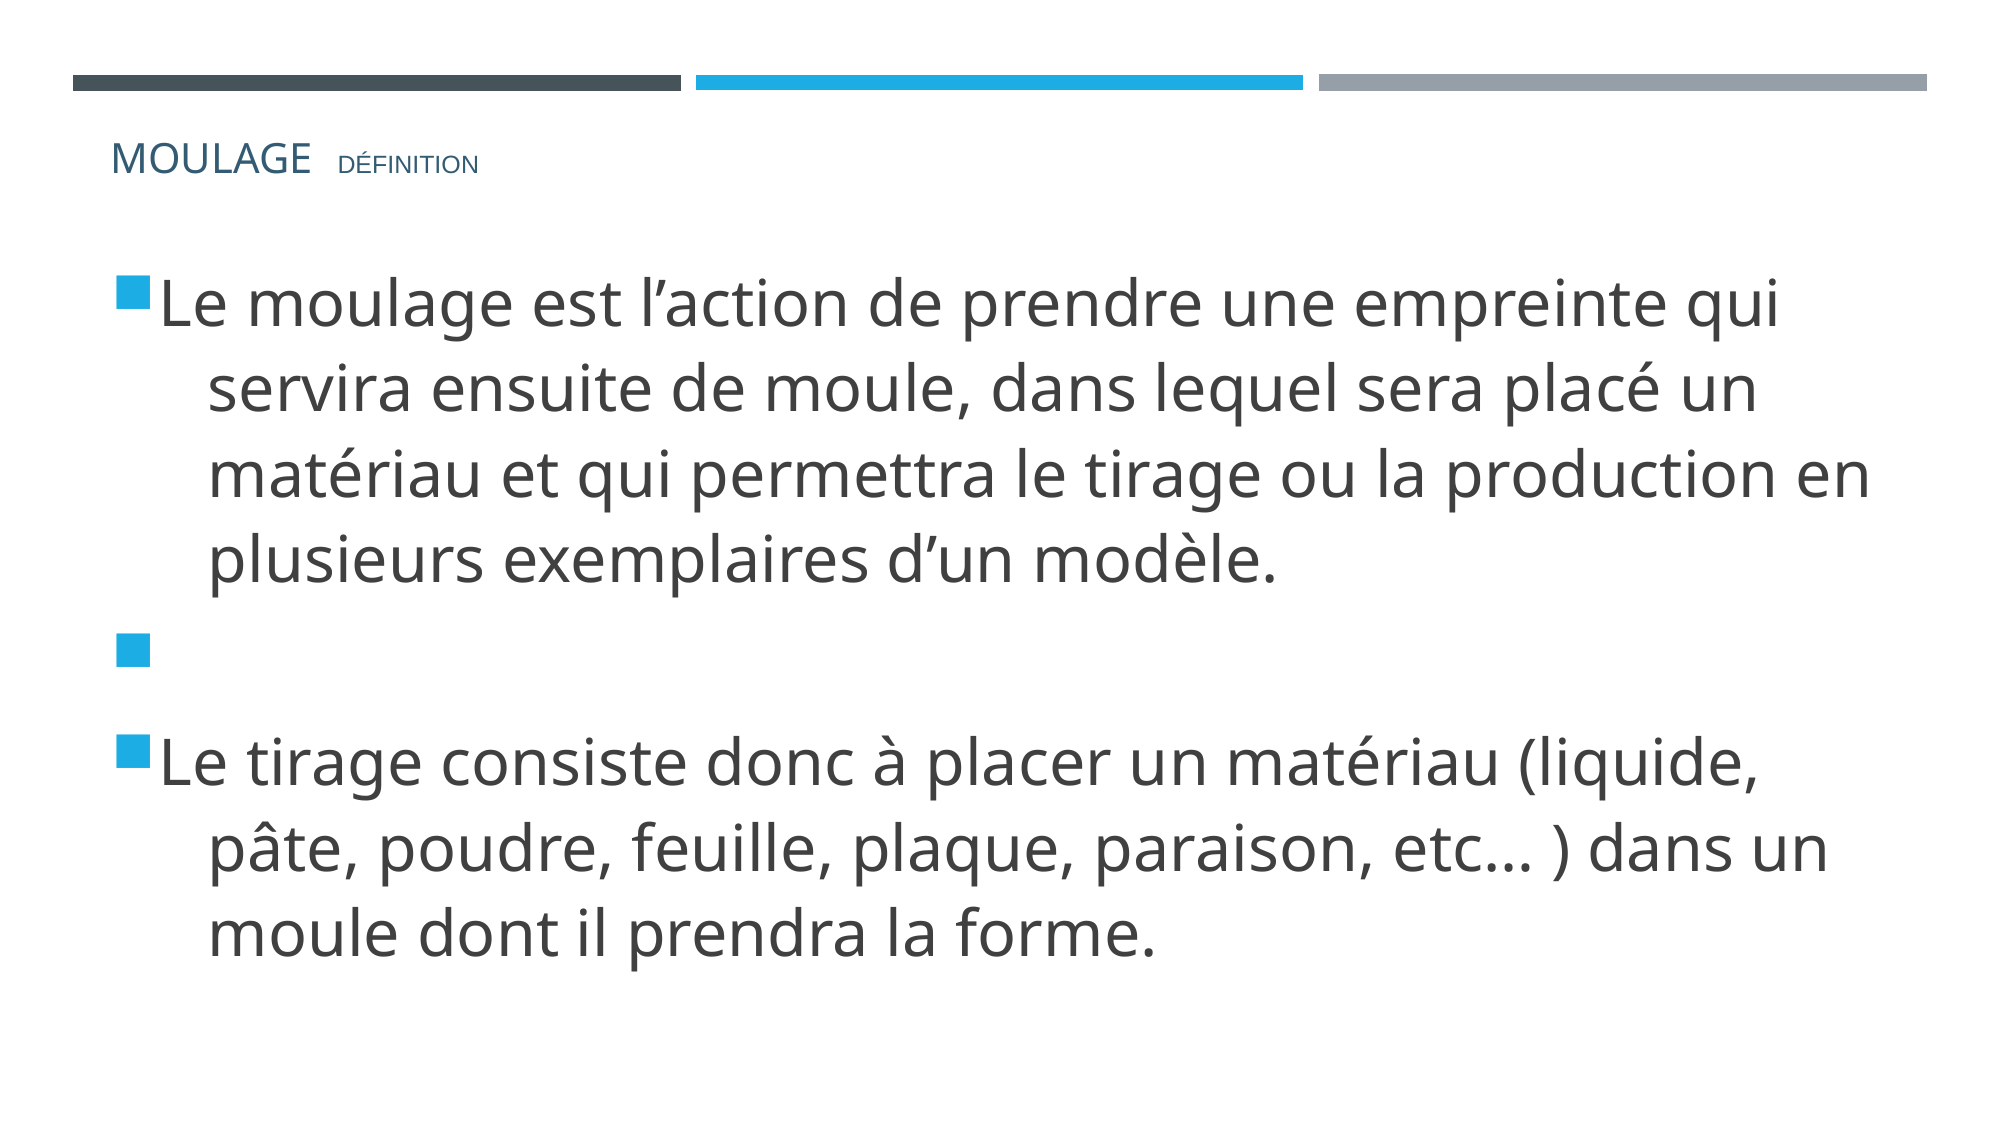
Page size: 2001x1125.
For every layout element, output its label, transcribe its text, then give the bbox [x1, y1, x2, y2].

list Le moulage est l’action de prendre une empreinte qui servira ensuite de moule, dans lequel sera placé un matériau et qui permettra le tirage ou la production en plusieurs exemplaires d’un modèle. Le tirage consiste donc à placer un matériau (liquide, pâte, poudre, feuille, plaque, paraison, etc… ) dans un moule dont il prendra la forme. [95, 243, 1905, 981]
title Moulage définition [95, 115, 1905, 191]
